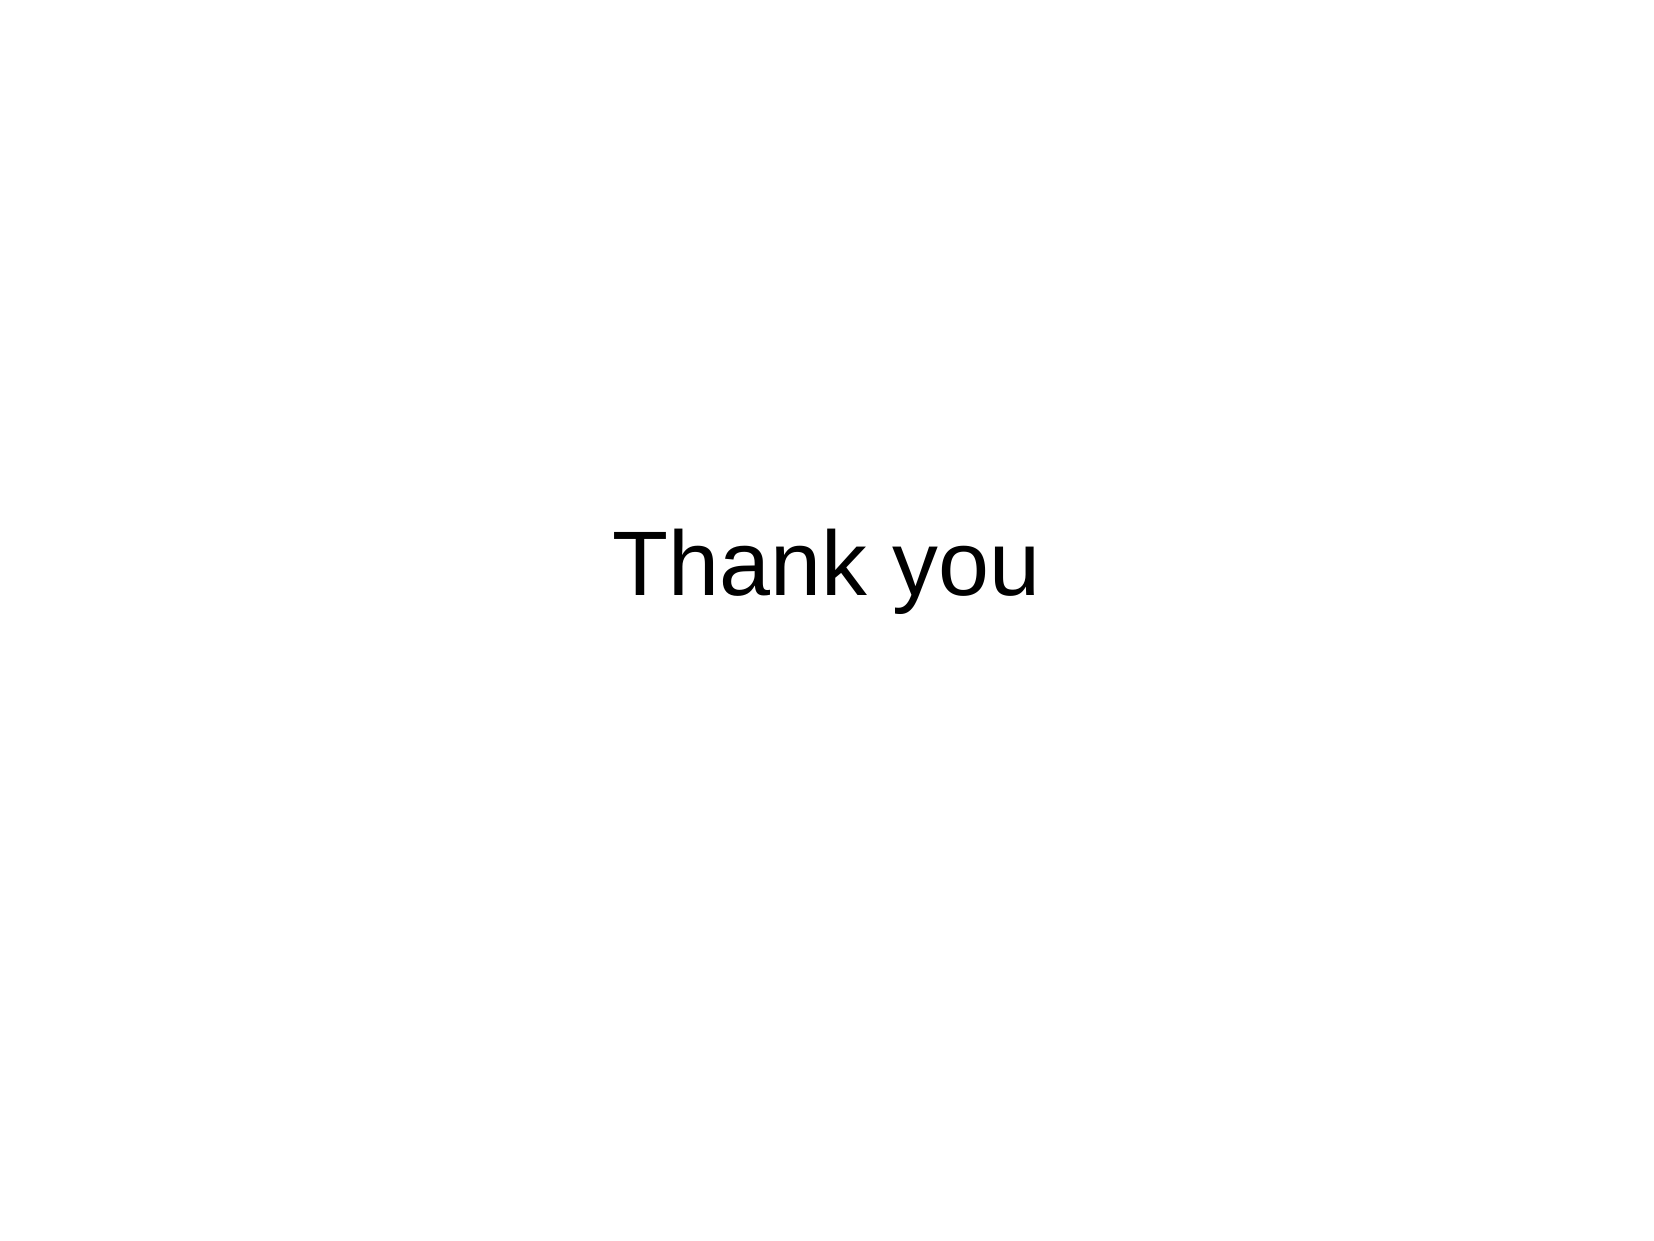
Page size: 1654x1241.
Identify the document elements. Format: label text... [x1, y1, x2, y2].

title Thank you [82, 460, 1571, 668]
